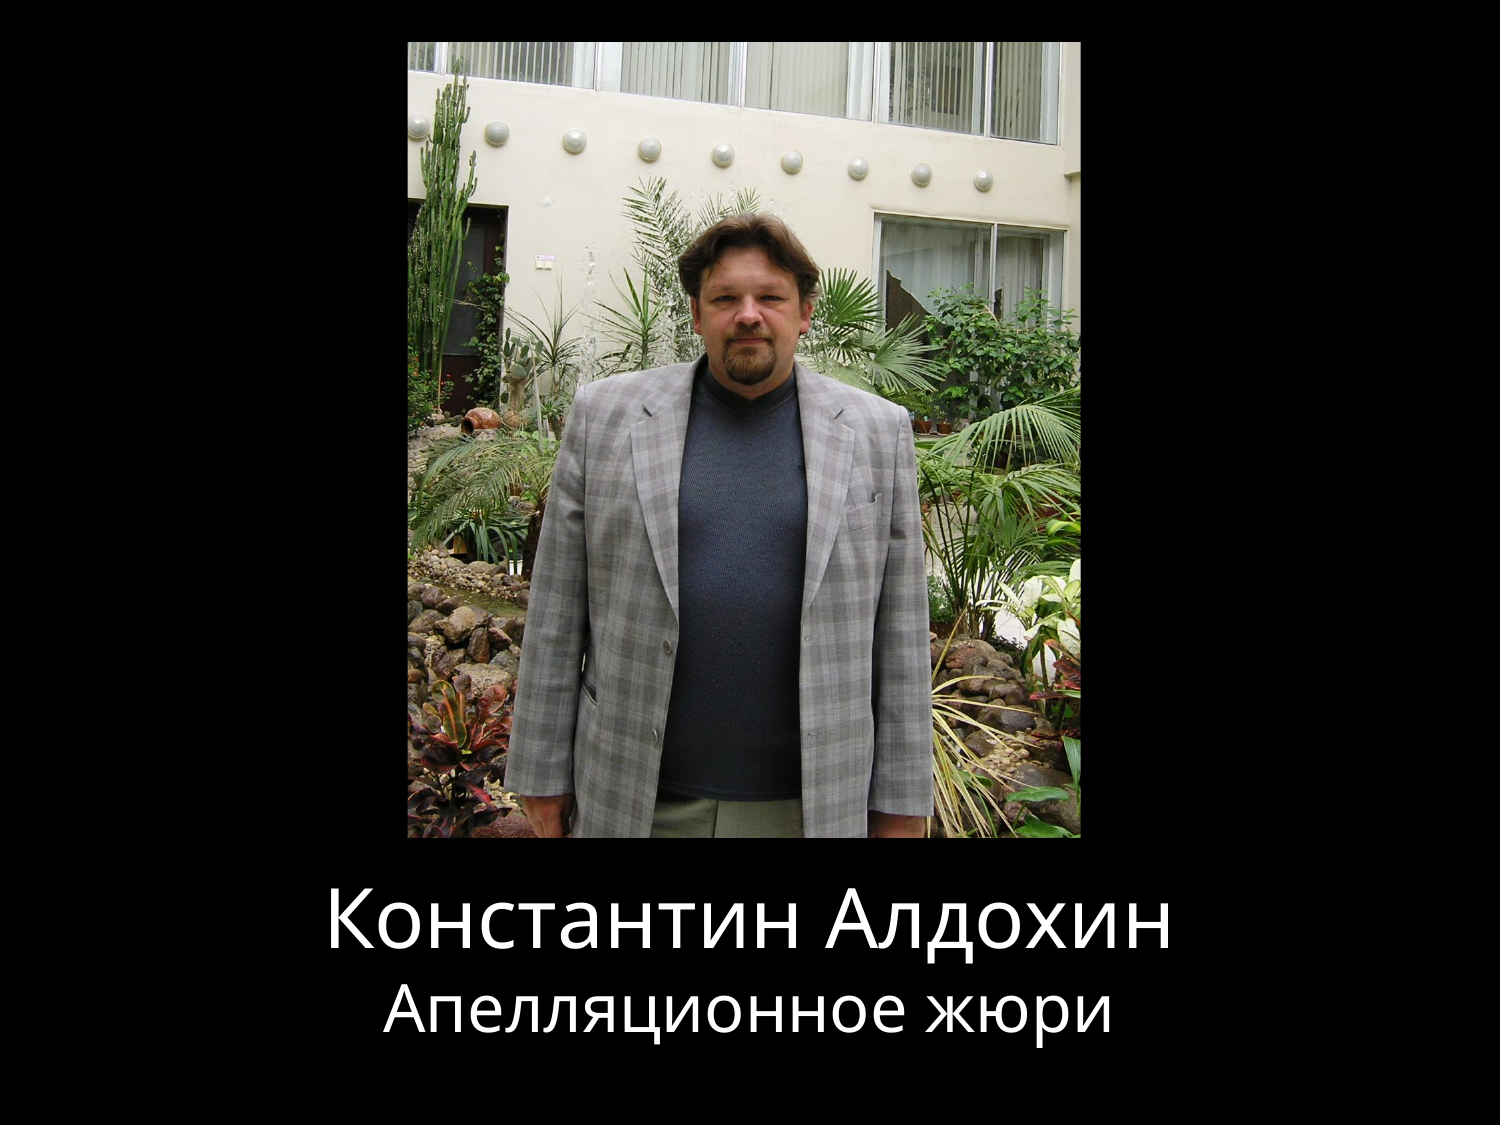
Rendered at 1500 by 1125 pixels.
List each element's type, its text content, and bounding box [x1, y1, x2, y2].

text_box Константин Алдохин Апелляционное жюри [308, 857, 1191, 1054]
picture [407, 42, 1081, 838]
